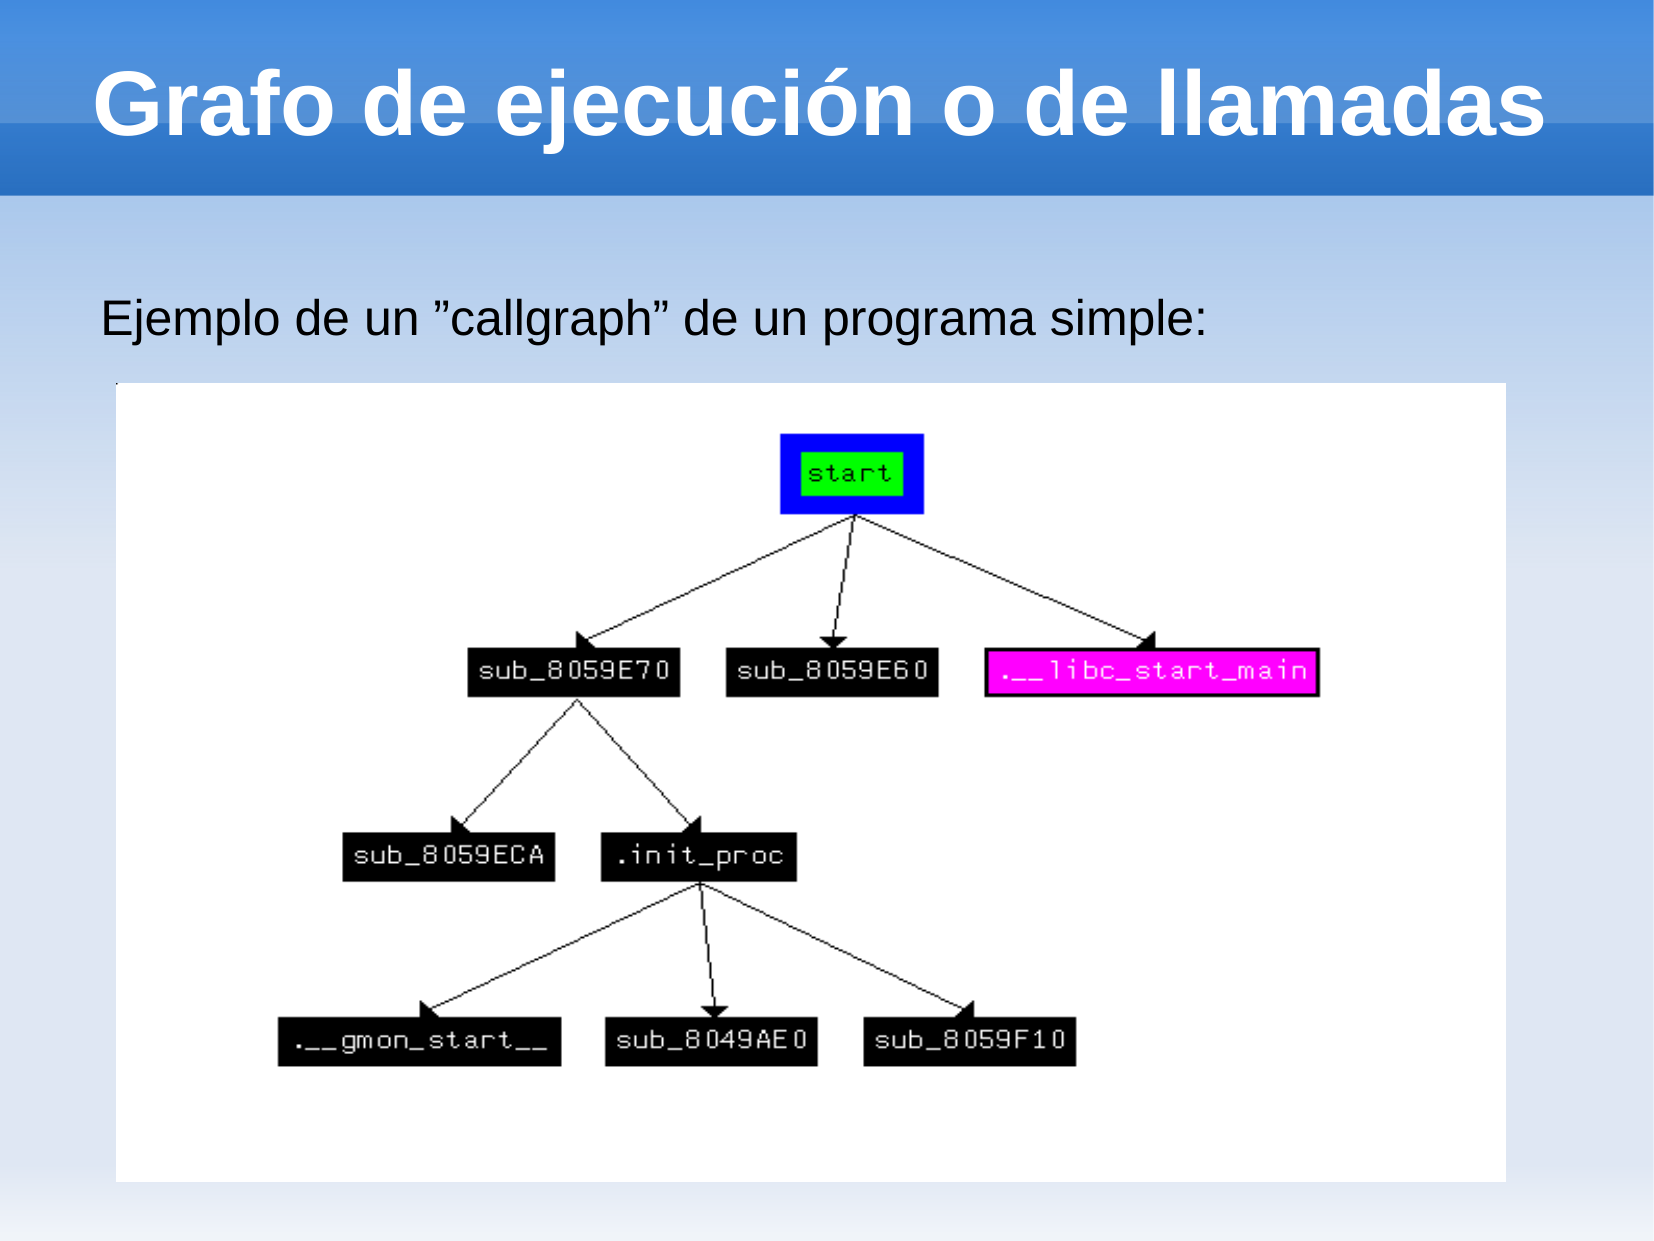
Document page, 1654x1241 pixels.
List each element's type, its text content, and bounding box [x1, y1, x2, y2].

title Grafo de ejecución o de llamadas [76, 7, 1565, 200]
list Ejemplo de un ”callgraph” de un programa simple: [82, 290, 1571, 1094]
picture [0, 0, 1654, 1241]
